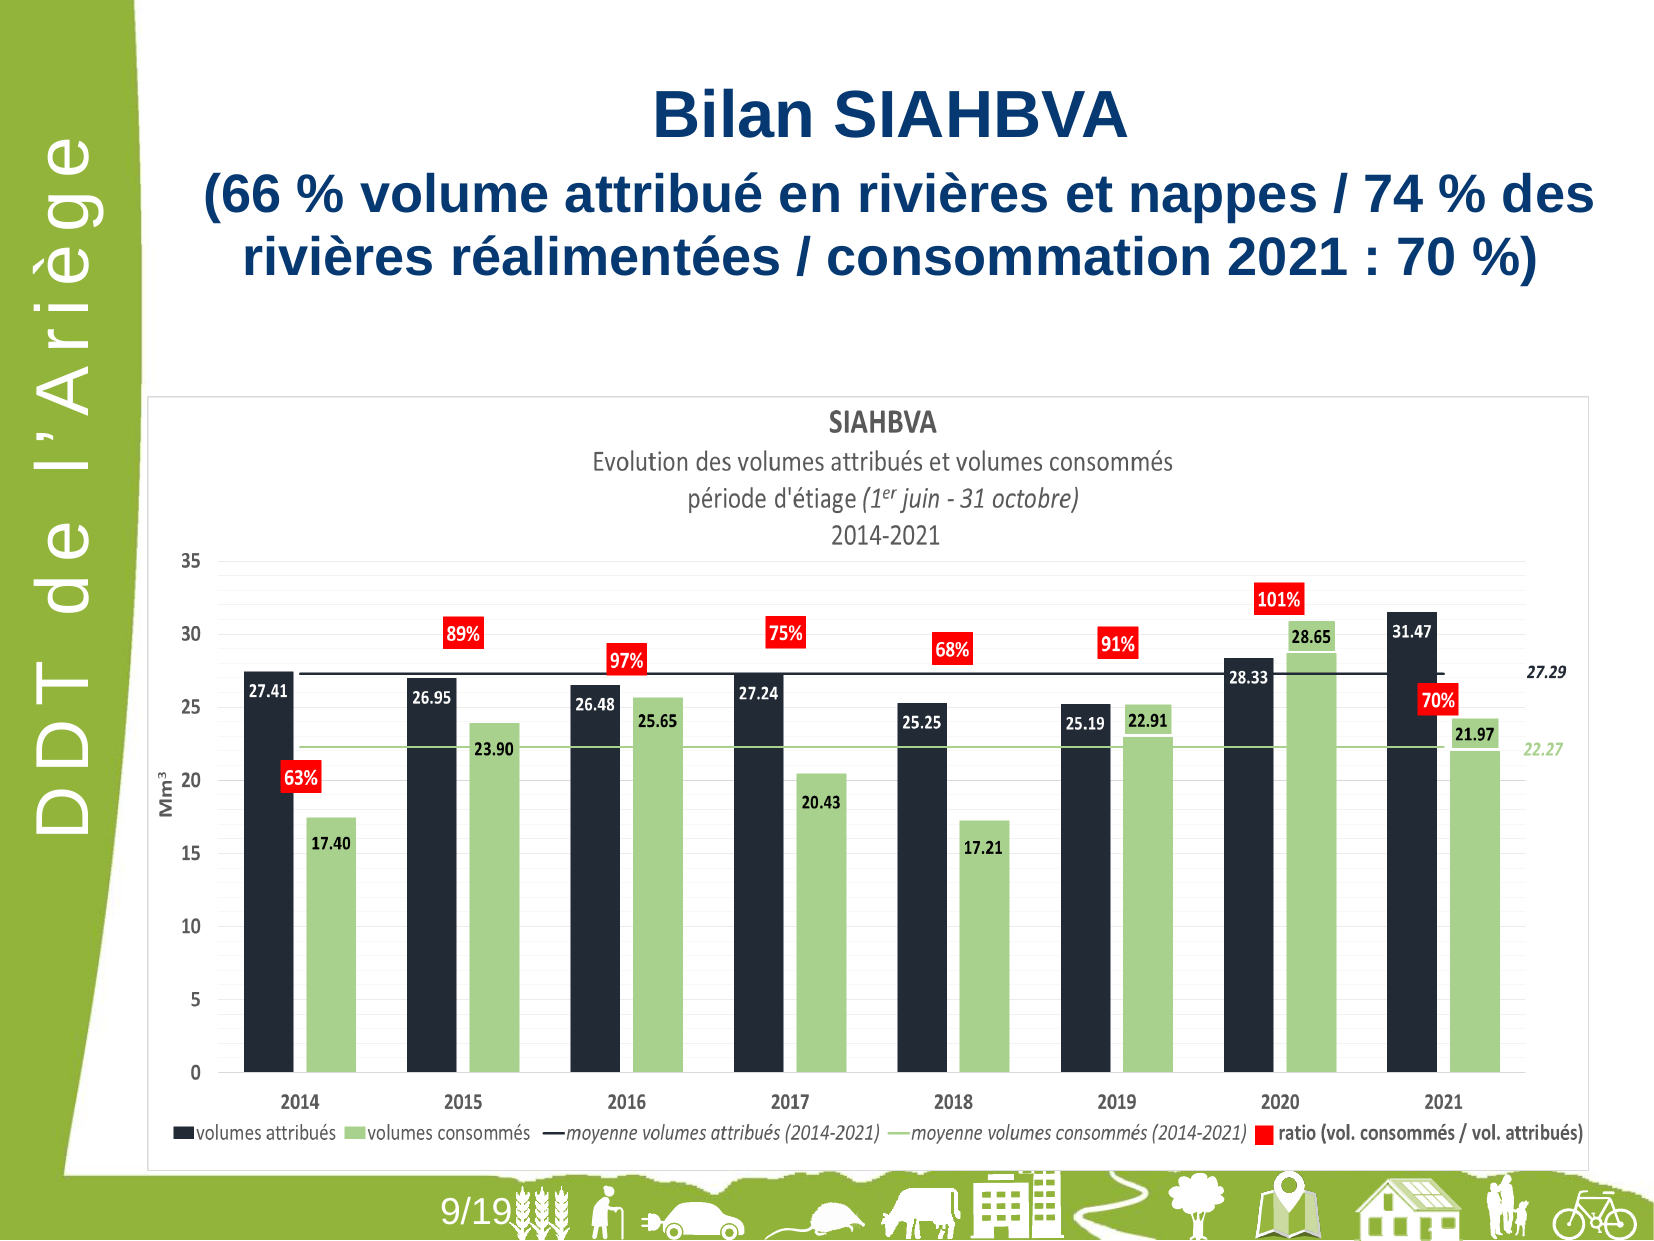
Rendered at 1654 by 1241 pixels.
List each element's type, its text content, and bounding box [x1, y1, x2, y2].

picture [726, 1229, 733, 1237]
picture [1556, 1212, 1582, 1237]
picture [1608, 1214, 1617, 1223]
picture [1579, 1200, 1607, 1217]
title Bilan SIAHBVA (66 % volume attribué en rivières et nappes / 74 % des rivières réalimentées / consommation 2021 : 70 %) [153, 28, 1629, 337]
picture [1575, 1207, 1612, 1240]
picture [0, 0, 1654, 1241]
picture [1602, 1203, 1612, 1222]
picture [670, 1229, 678, 1236]
picture [1608, 1212, 1633, 1237]
picture [678, 1233, 725, 1240]
